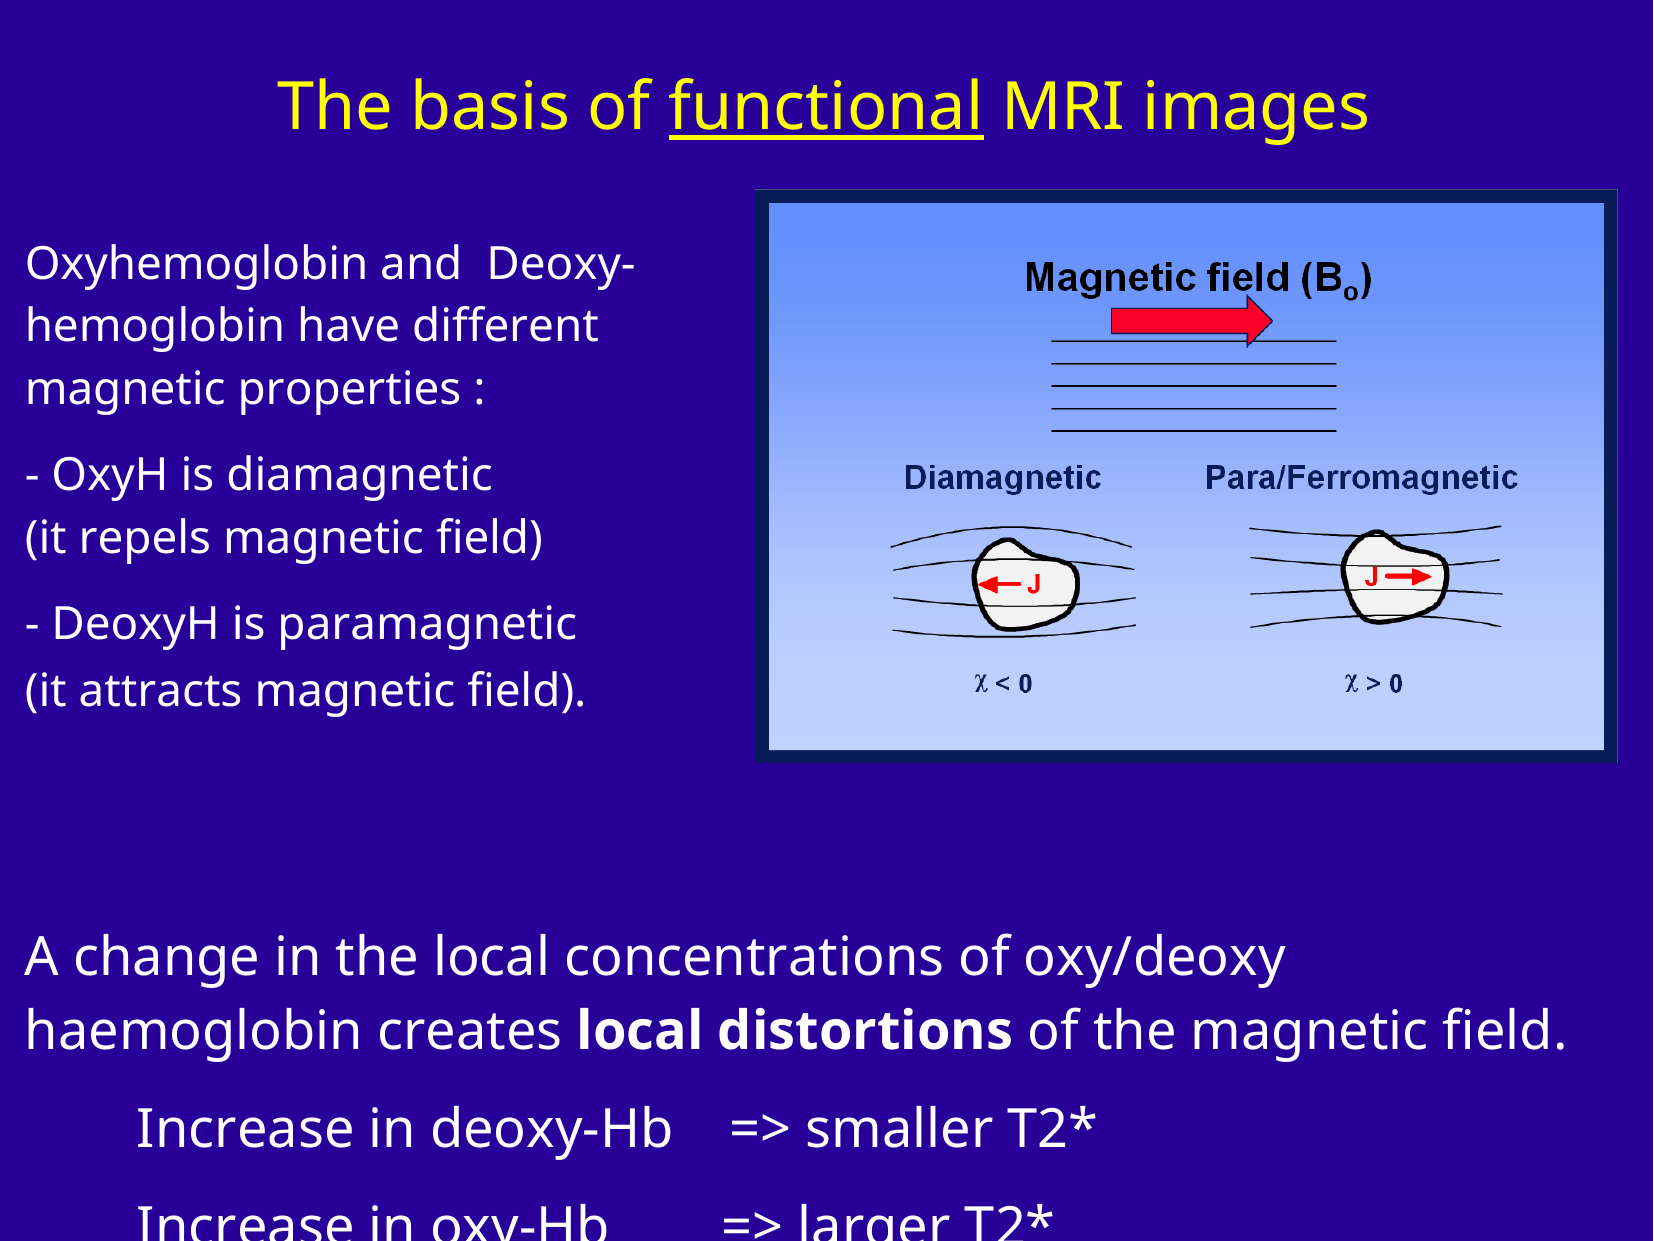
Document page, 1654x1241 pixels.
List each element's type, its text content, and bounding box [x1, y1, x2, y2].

list Oxyhemoglobin and Deoxy- hemoglobin have different magnetic properties : - OxyH is diamagnetic (it repels magnetic field) - DeoxyH is paramagnetic (it attracts magnetic field). A change in the local concentrations of oxy/deoxy haemoglobin creates local distortions of the magnetic field. Increase in deoxy-Hb => smaller T2* Increase in oxy-Hb => larger T2* [24, 230, 1611, 1241]
picture [754, 188, 1618, 799]
title The basis of functional MRI images [118, 0, 1531, 208]
